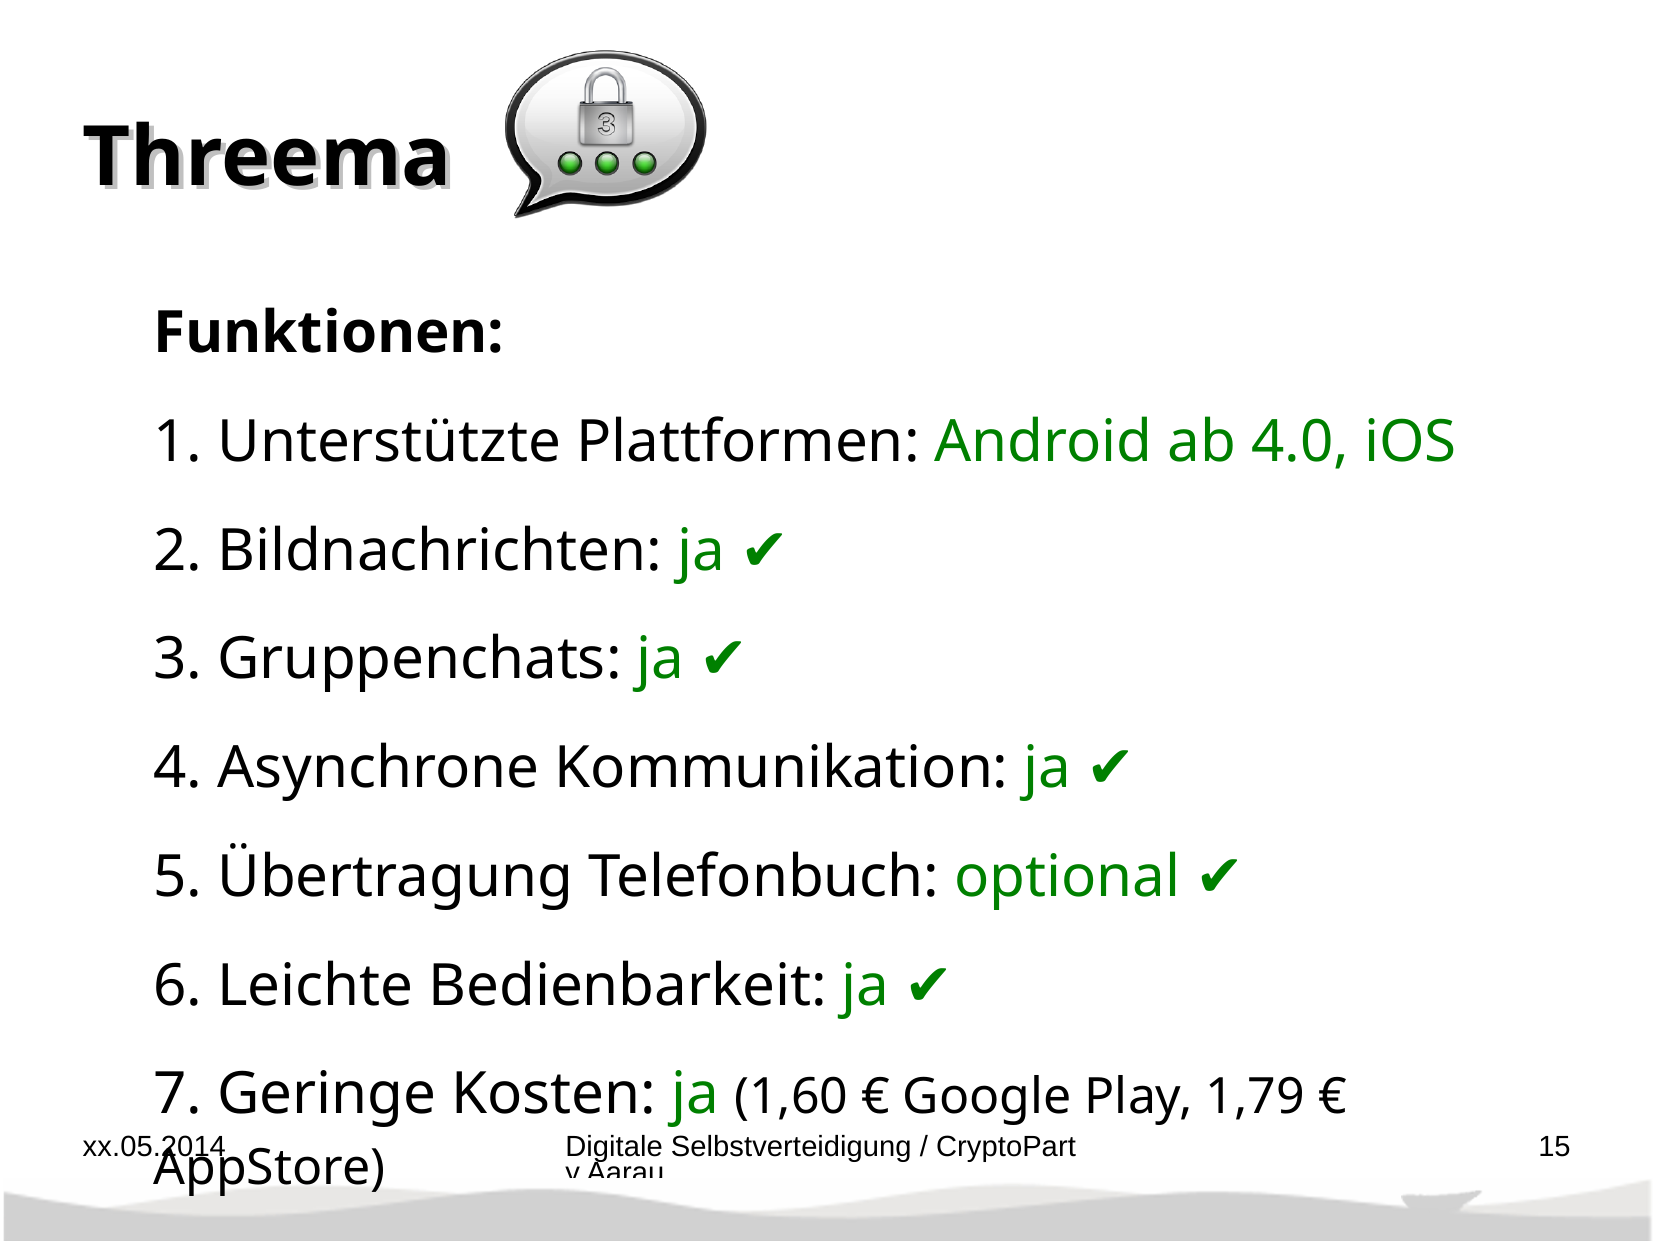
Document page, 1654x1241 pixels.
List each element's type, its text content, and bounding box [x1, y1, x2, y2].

list Funktionen: 1. Unterstützte Plattformen: Android ab 4.0, iOS 2. Bildnachrichten: ja ✔ 3. Gruppenchats: ja ✔ 4. Asynchrone Kommunikation: ja ✔ 5. Übertragung Telefonbuch: optional ✔ 6. Leichte Bedienbarkeit: ja ✔ 7. Geringe Kosten: ja (1,60 € Google Play, 1,79 € AppStore) [82, 290, 1571, 1123]
title Threema [82, 49, 1571, 257]
picture [3, 1178, 1654, 1241]
picture [501, 29, 709, 237]
